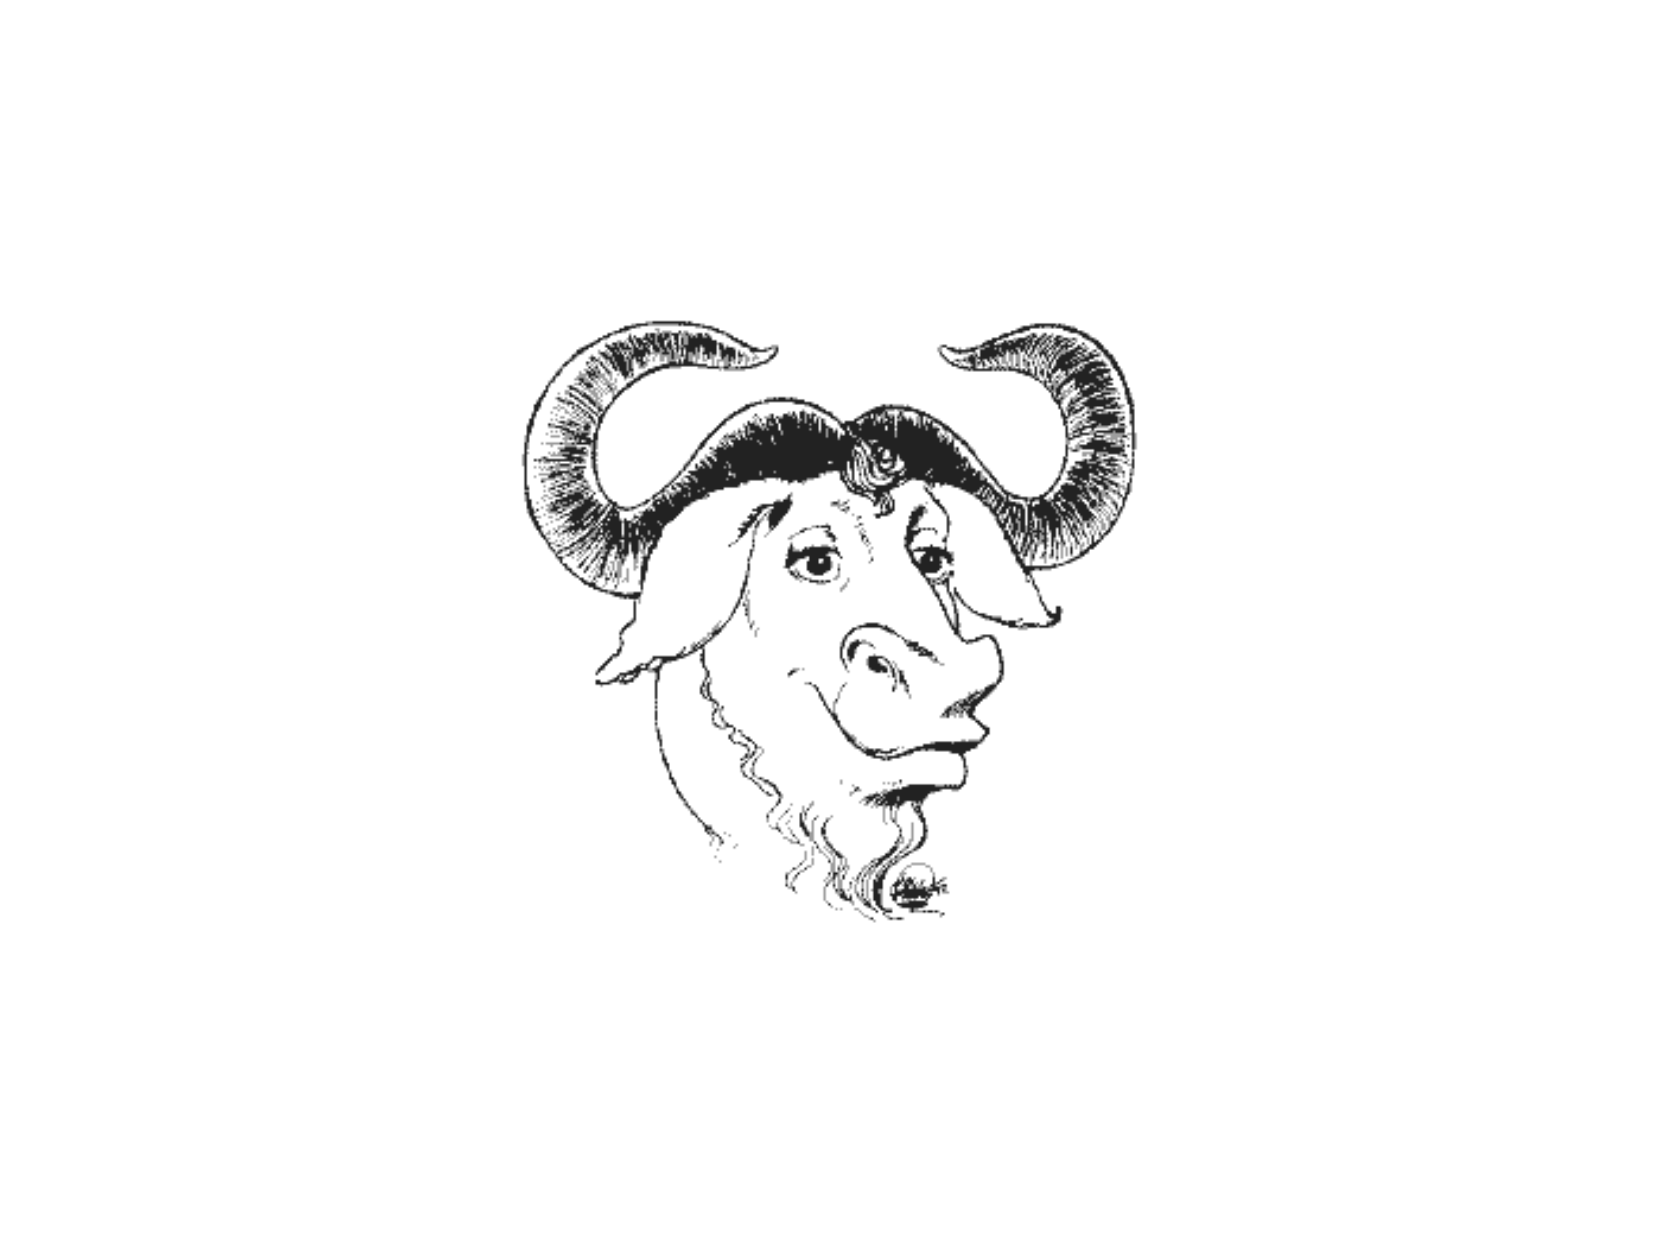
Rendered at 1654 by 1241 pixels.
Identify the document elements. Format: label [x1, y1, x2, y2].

picture [499, 310, 1154, 930]
